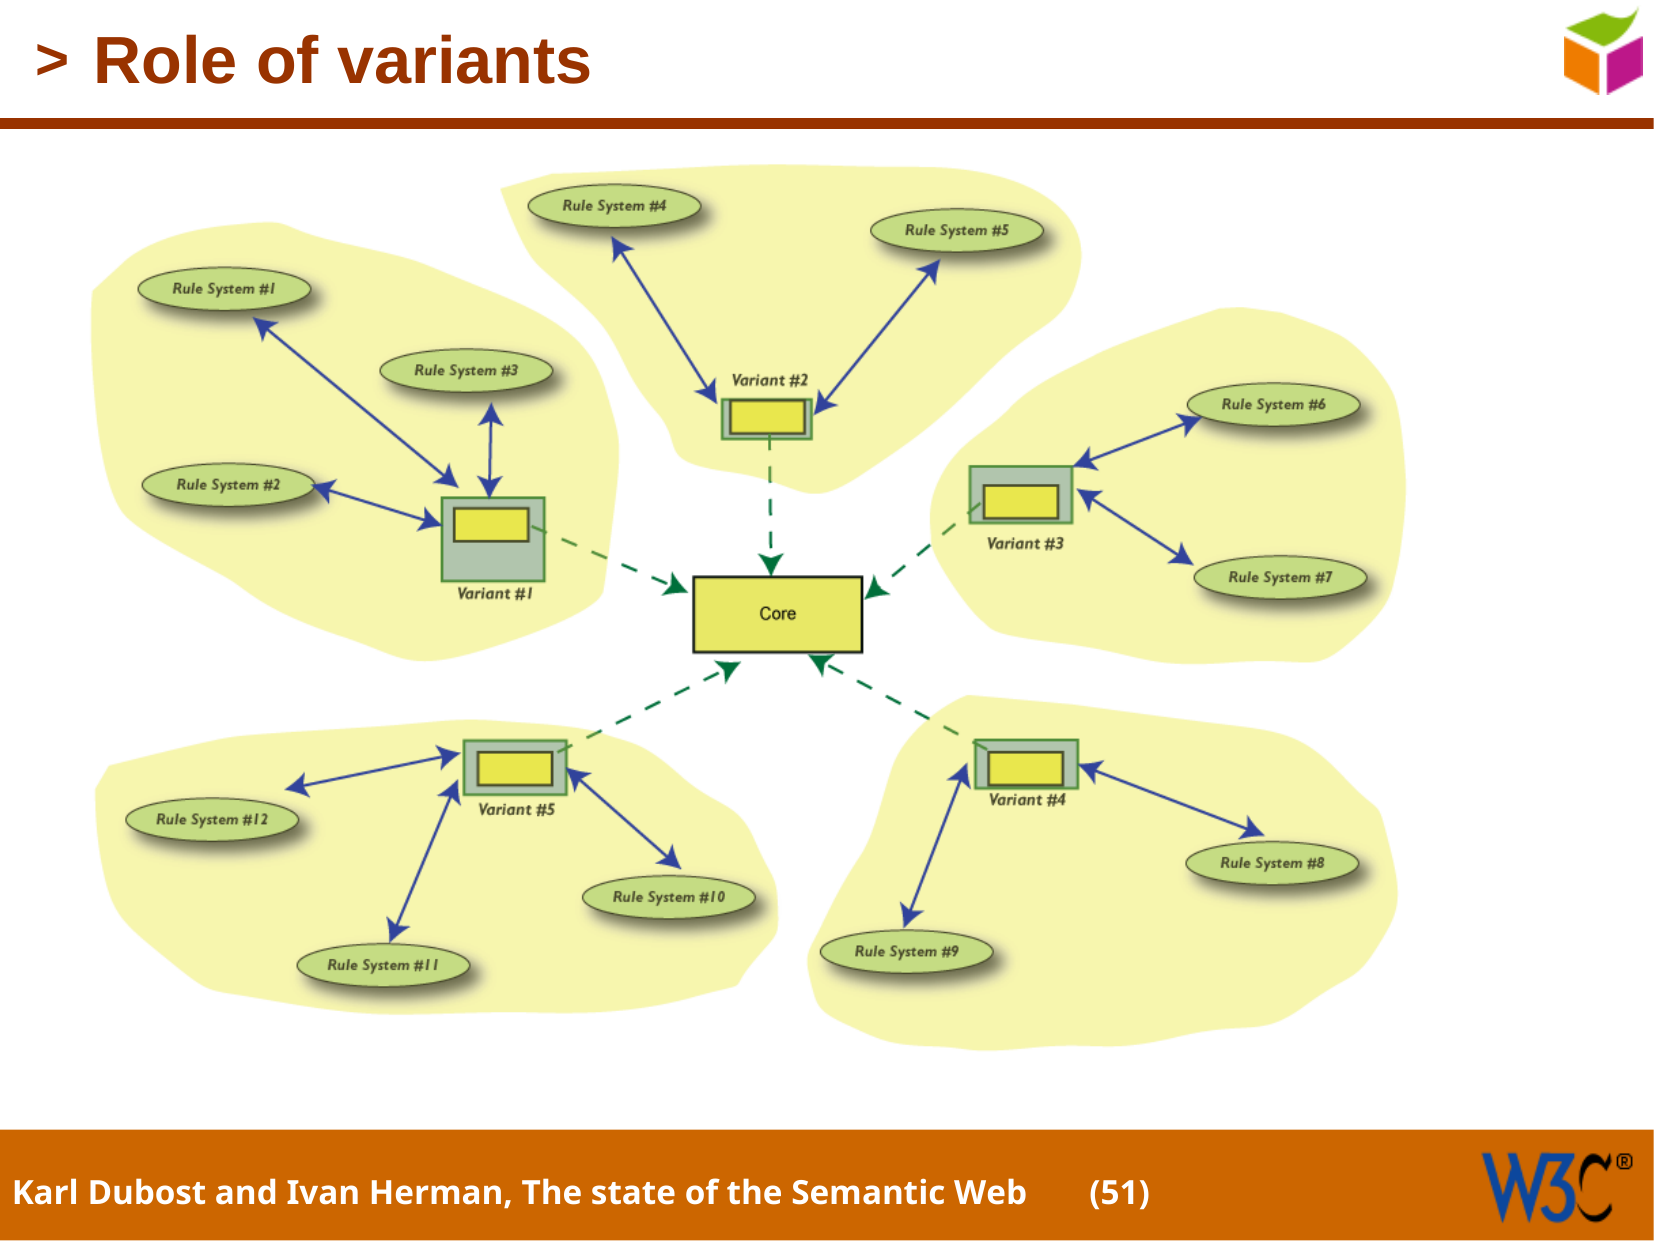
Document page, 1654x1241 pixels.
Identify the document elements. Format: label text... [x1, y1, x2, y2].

picture [1477, 1149, 1639, 1228]
picture [63, 155, 1626, 1094]
picture [1564, 5, 1643, 95]
title Role of variants [93, 0, 1493, 119]
